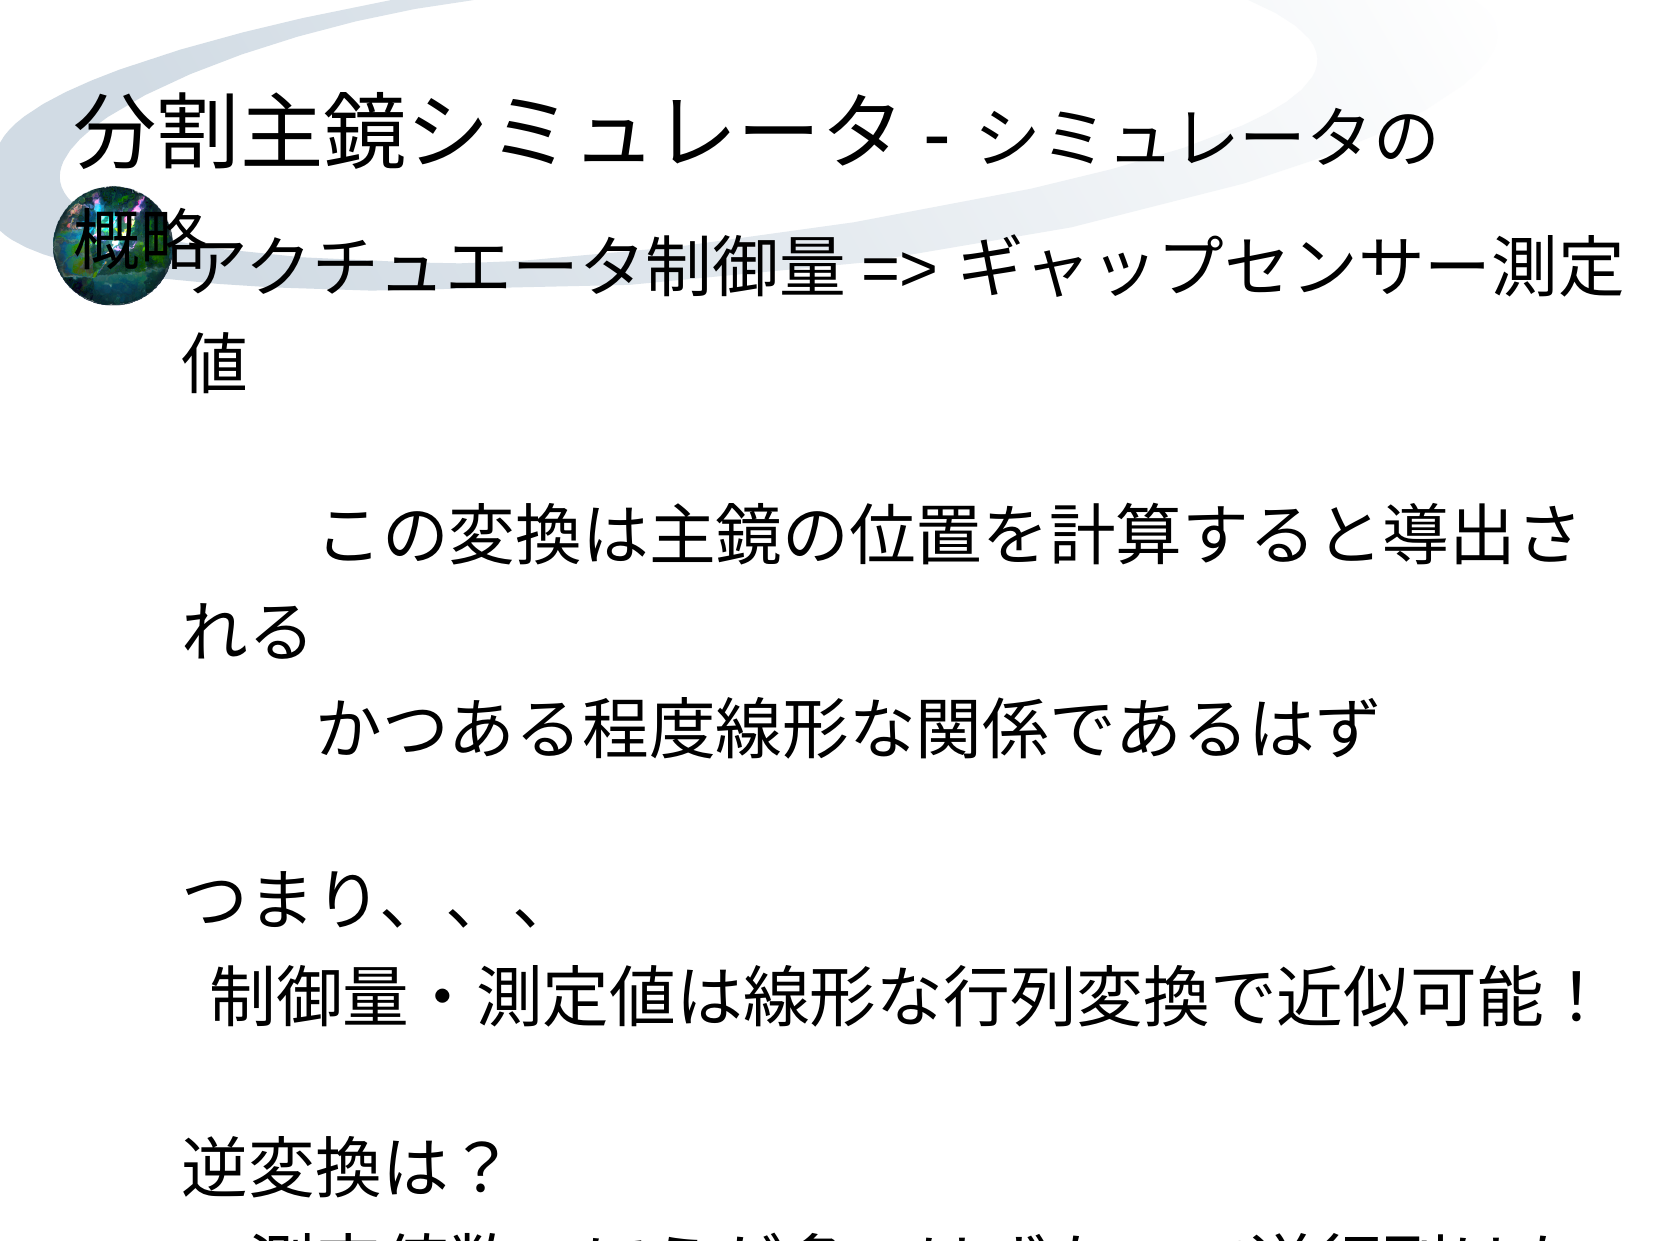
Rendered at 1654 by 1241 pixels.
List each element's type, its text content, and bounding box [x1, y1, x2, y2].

picture [149, 216, 154, 231]
picture [149, 235, 154, 251]
picture [158, 235, 163, 251]
text_box 分割主鏡シミュレータ - シミュレータの概略 [59, 59, 1506, 167]
picture [158, 216, 163, 231]
picture [43, 175, 182, 314]
text_box アクチュエータ制御量 => ギャップセンサー測定値 この変換は主鏡の位置を計算すると導出される かつある程度線形な関係であるはず つまり、、、 制御量・測定値は線形な行列変換で近似可能！ 逆変換は？ 測定値数のほうが多いはずなので逆行列はない => SVDで解いてやることで逆変換する [167, 206, 1654, 972]
